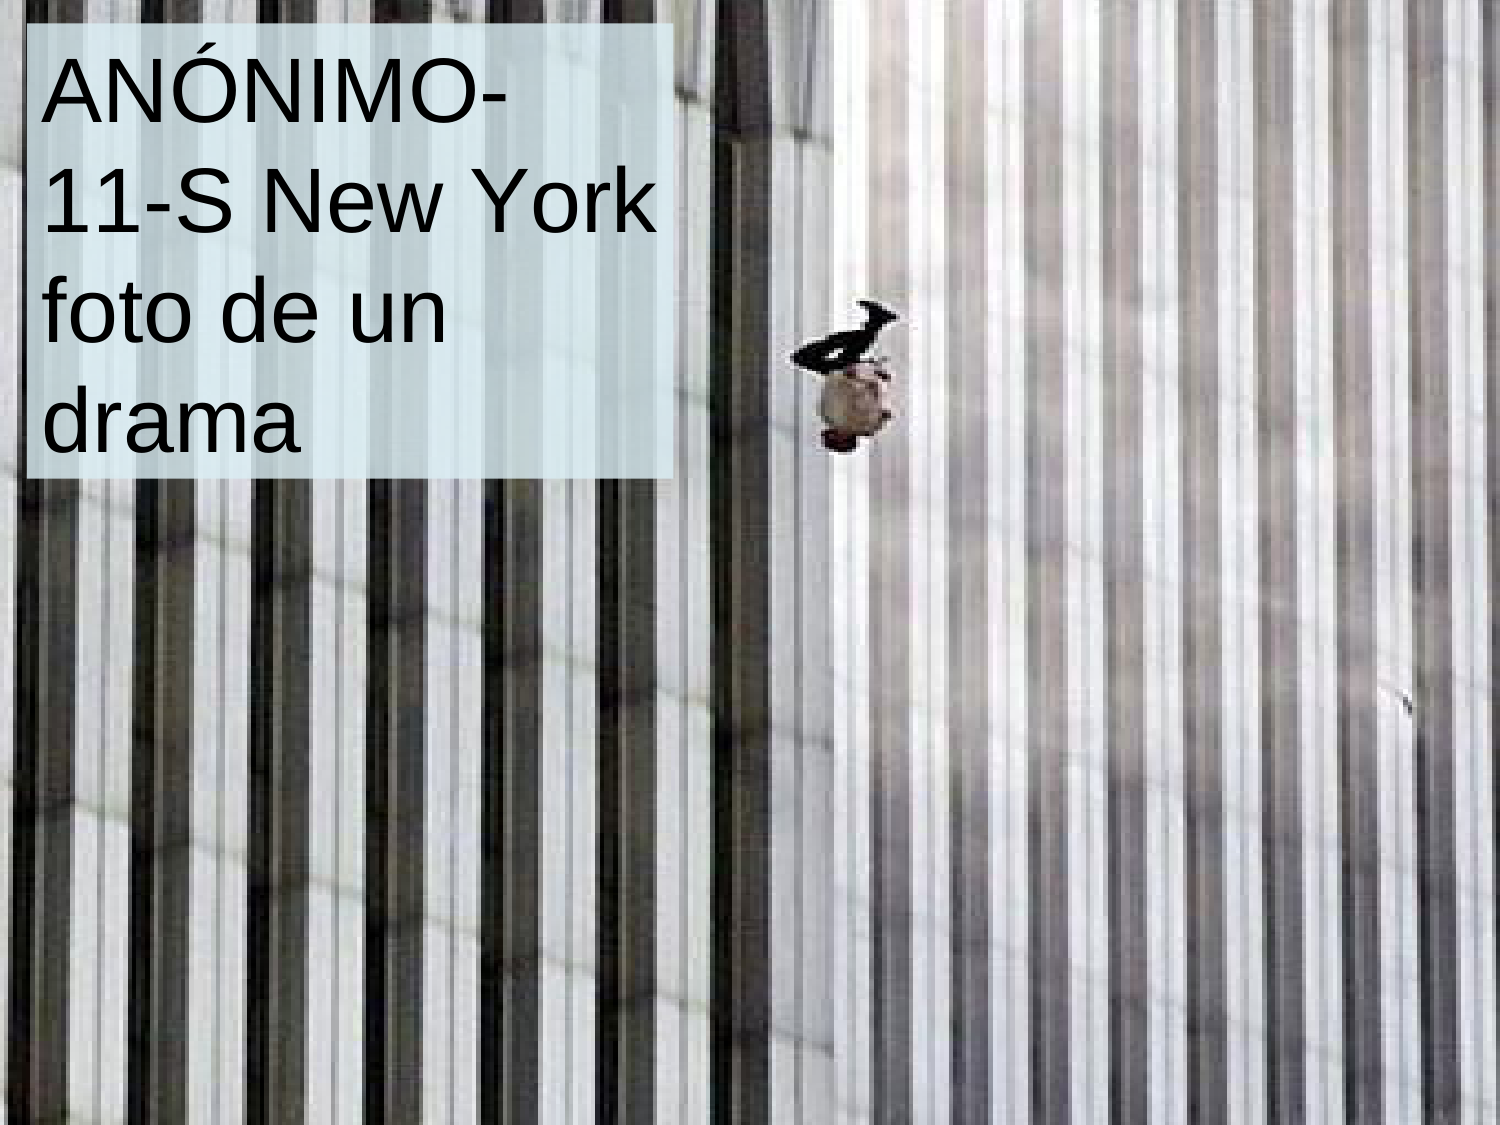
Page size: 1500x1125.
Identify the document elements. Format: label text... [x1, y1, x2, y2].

picture [0, 0, 1500, 1125]
text_box ANÓNIMO- 11-S New York foto de un drama [26, 23, 674, 479]
